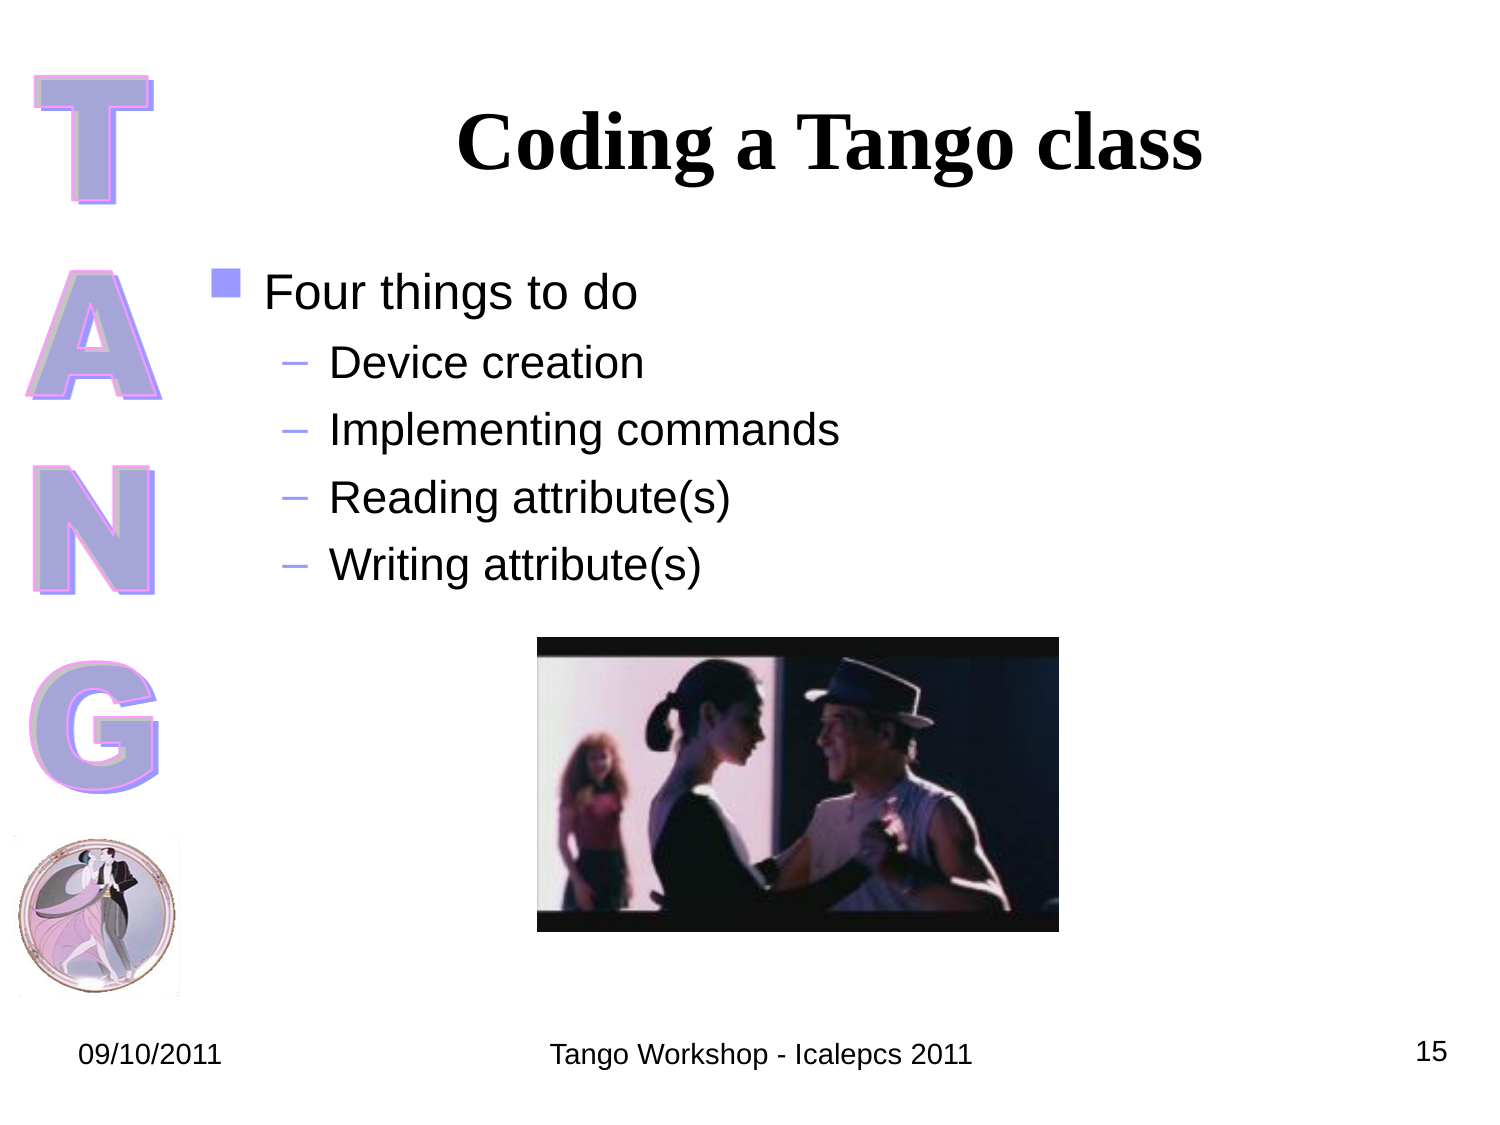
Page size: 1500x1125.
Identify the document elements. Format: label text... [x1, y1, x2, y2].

picture [537, 637, 1059, 932]
list Four things to do Device creation Implementing commands Reading attribute(s) Writing attribute(s) [192, 252, 1468, 1001]
picture [13, 74, 184, 1001]
title Coding a Tango class [192, 74, 1468, 199]
